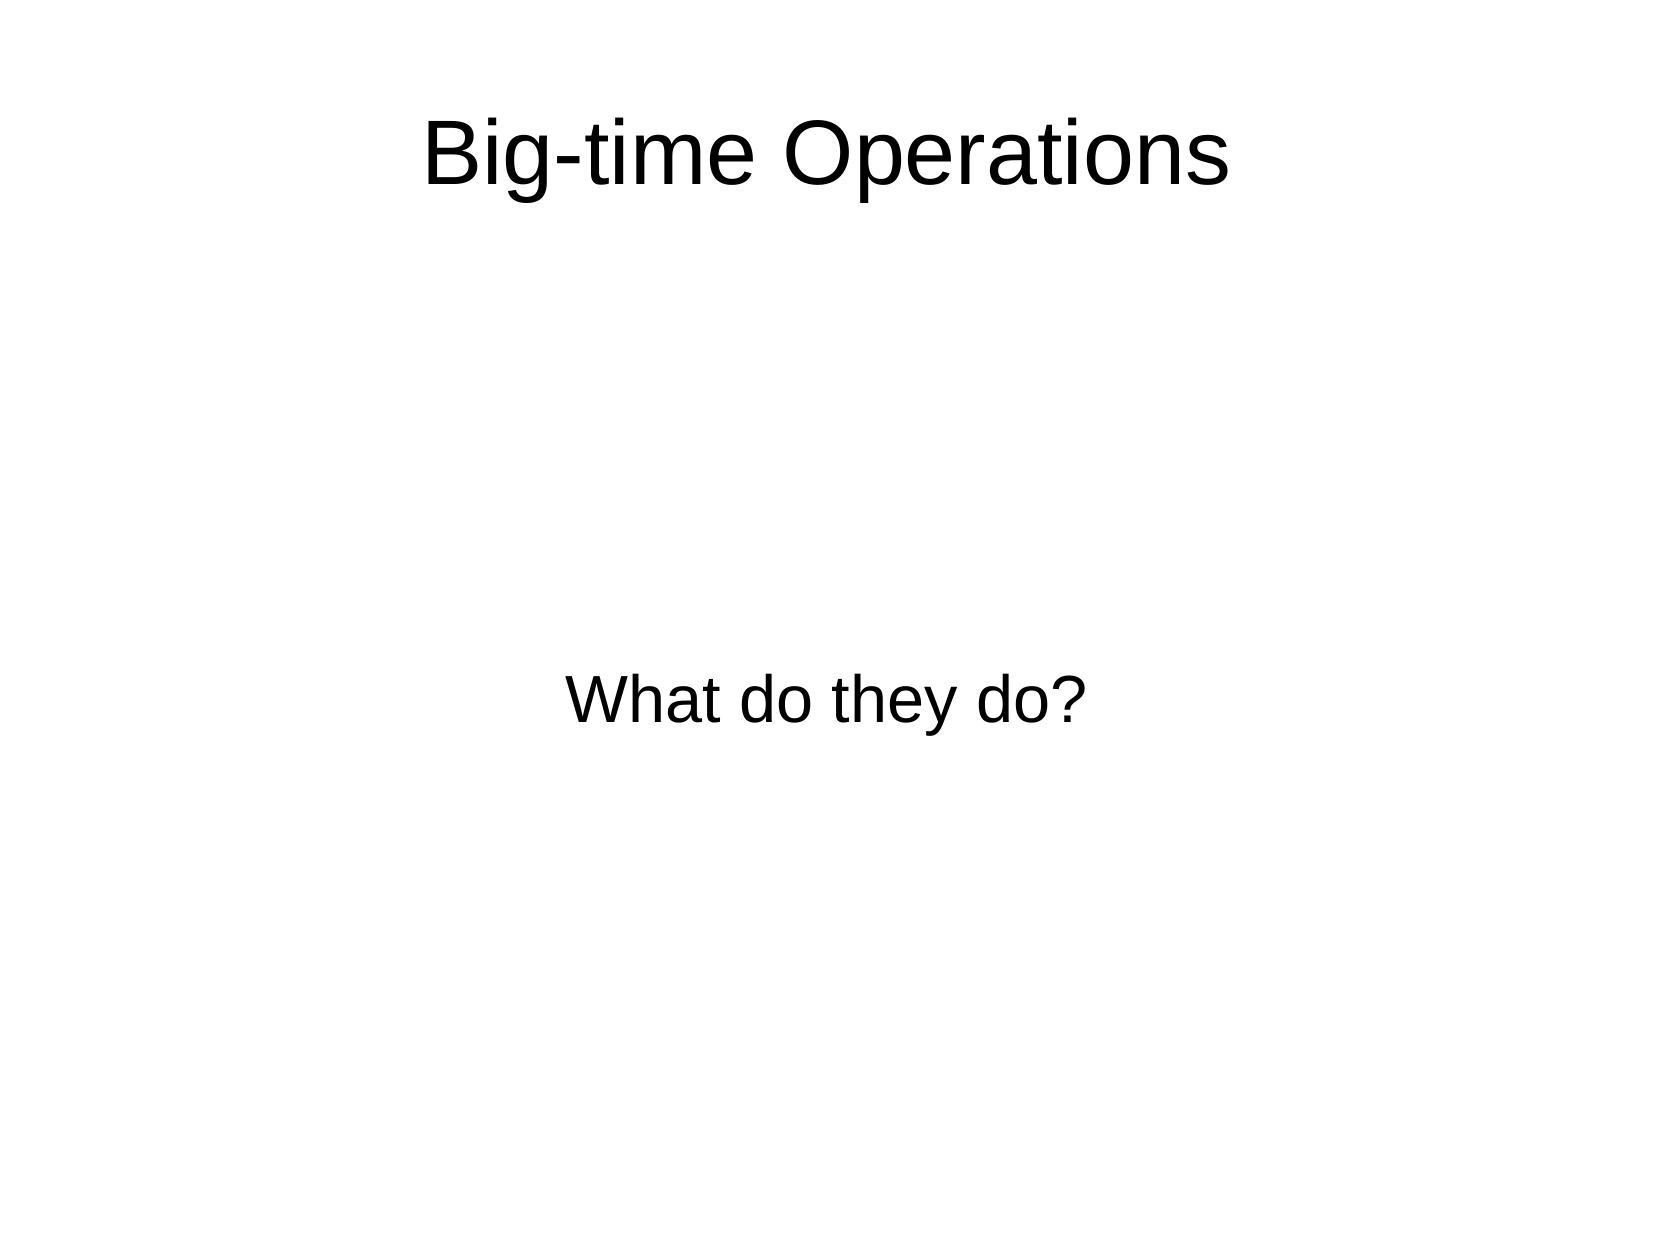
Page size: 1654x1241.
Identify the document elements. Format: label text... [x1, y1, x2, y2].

subtitle What do they do? [82, 290, 1571, 1109]
title Big-time Operations [82, 49, 1571, 257]
